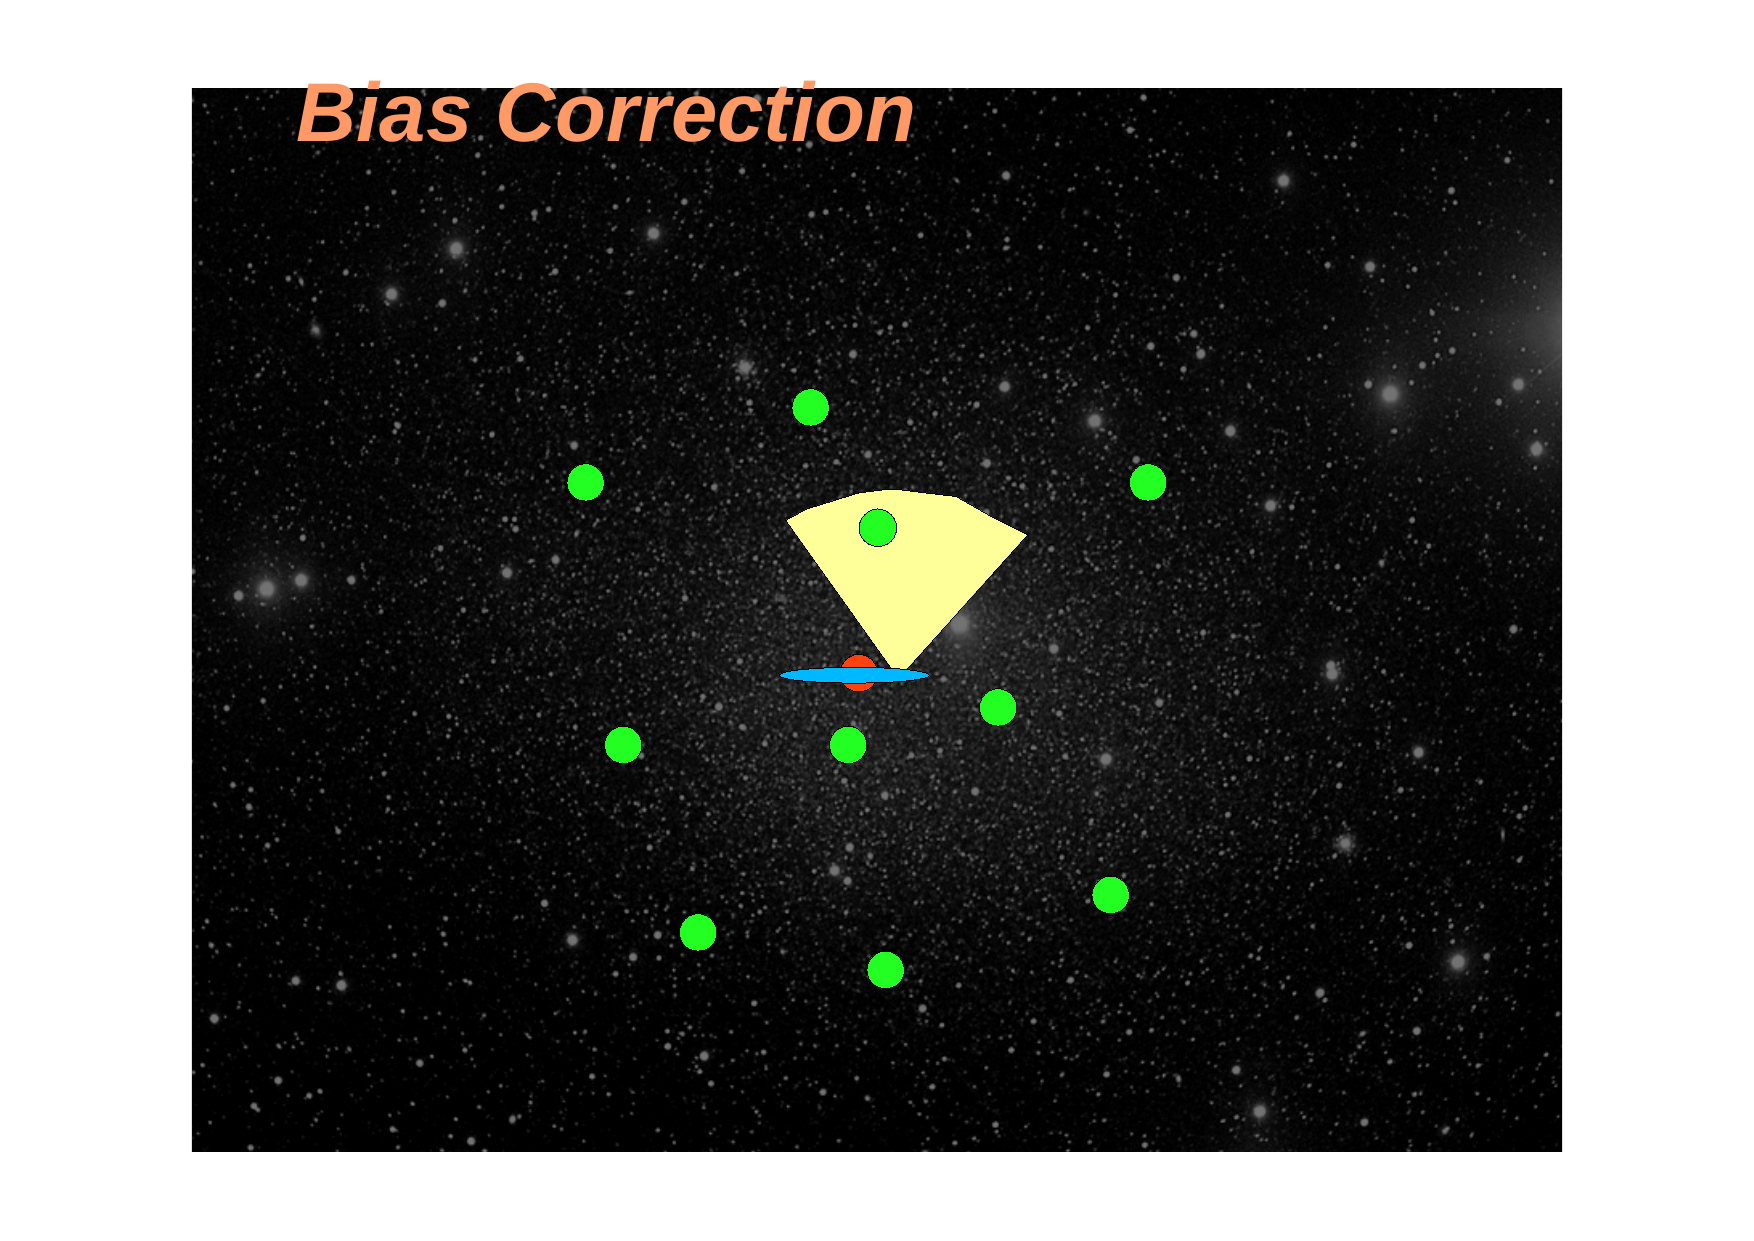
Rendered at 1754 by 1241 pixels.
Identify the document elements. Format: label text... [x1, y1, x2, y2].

text_box [779, 489, 1028, 692]
text_box [1091, 876, 1130, 914]
text_box [829, 726, 867, 764]
title Bias Correction [296, 23, 1467, 202]
text_box [679, 913, 717, 952]
text_box [979, 688, 1017, 727]
text_box [604, 726, 642, 764]
text_box [791, 388, 830, 427]
text_box [866, 951, 905, 989]
picture [191, 88, 1563, 1152]
text_box [566, 463, 605, 502]
text_box [1129, 463, 1167, 502]
